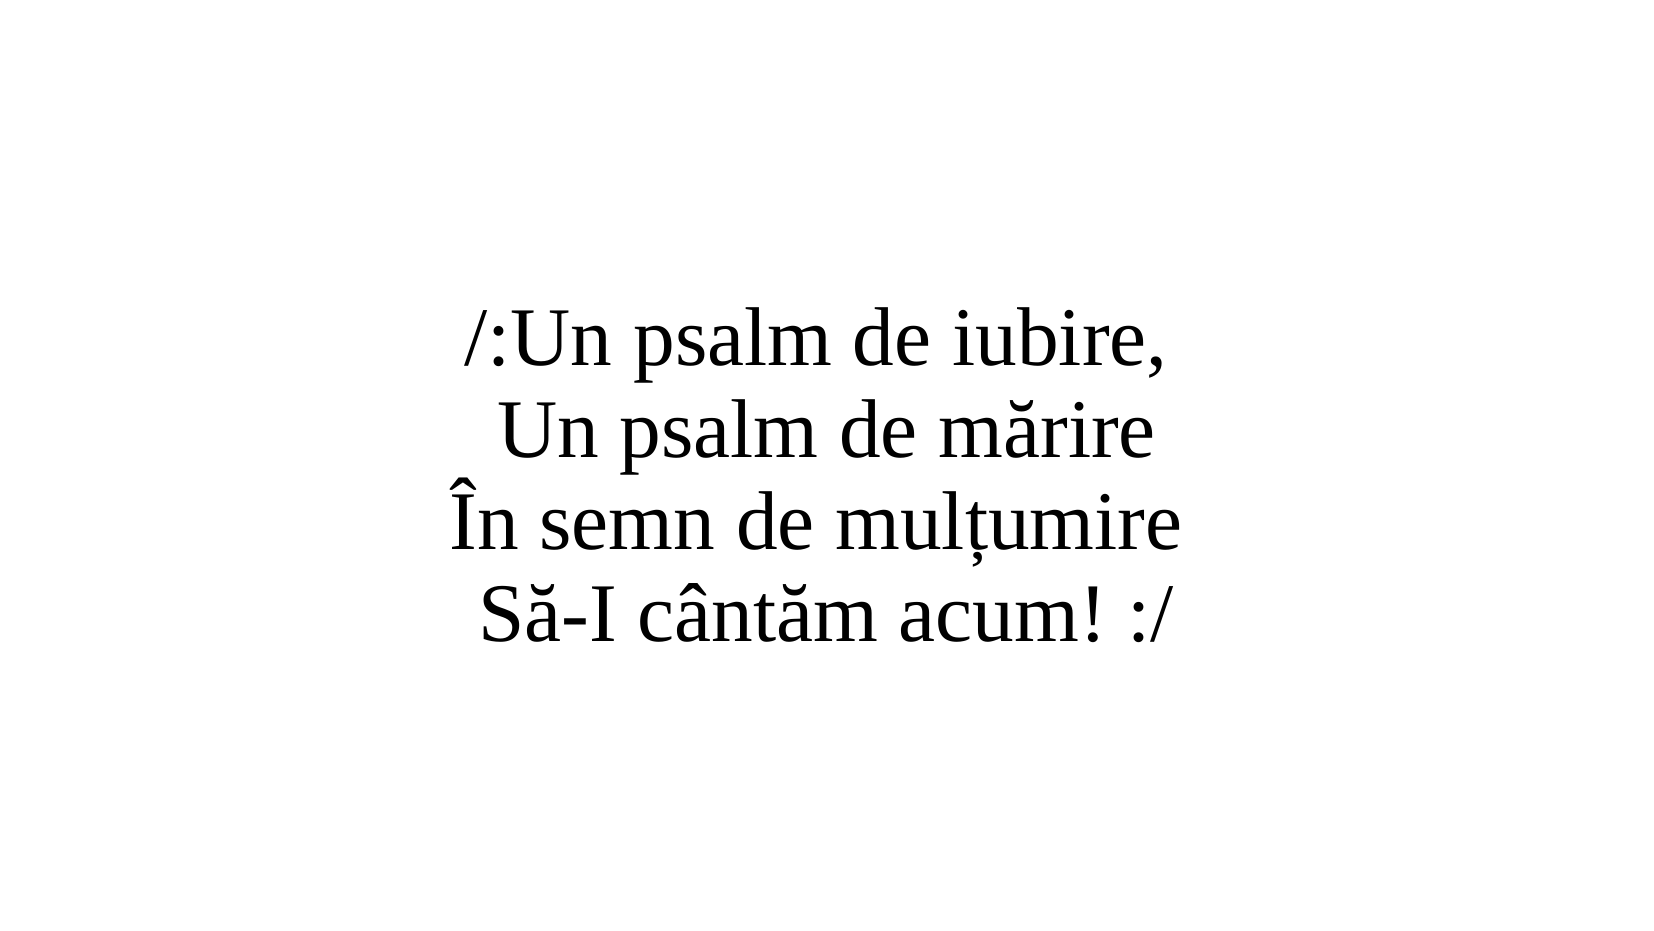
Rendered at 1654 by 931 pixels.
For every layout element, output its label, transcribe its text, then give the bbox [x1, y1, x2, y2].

subtitle /:Un psalm de iubire, Un psalm de mărire În semn de mulțumire Să-I cântăm acum! :/ [165, 205, 1489, 745]
